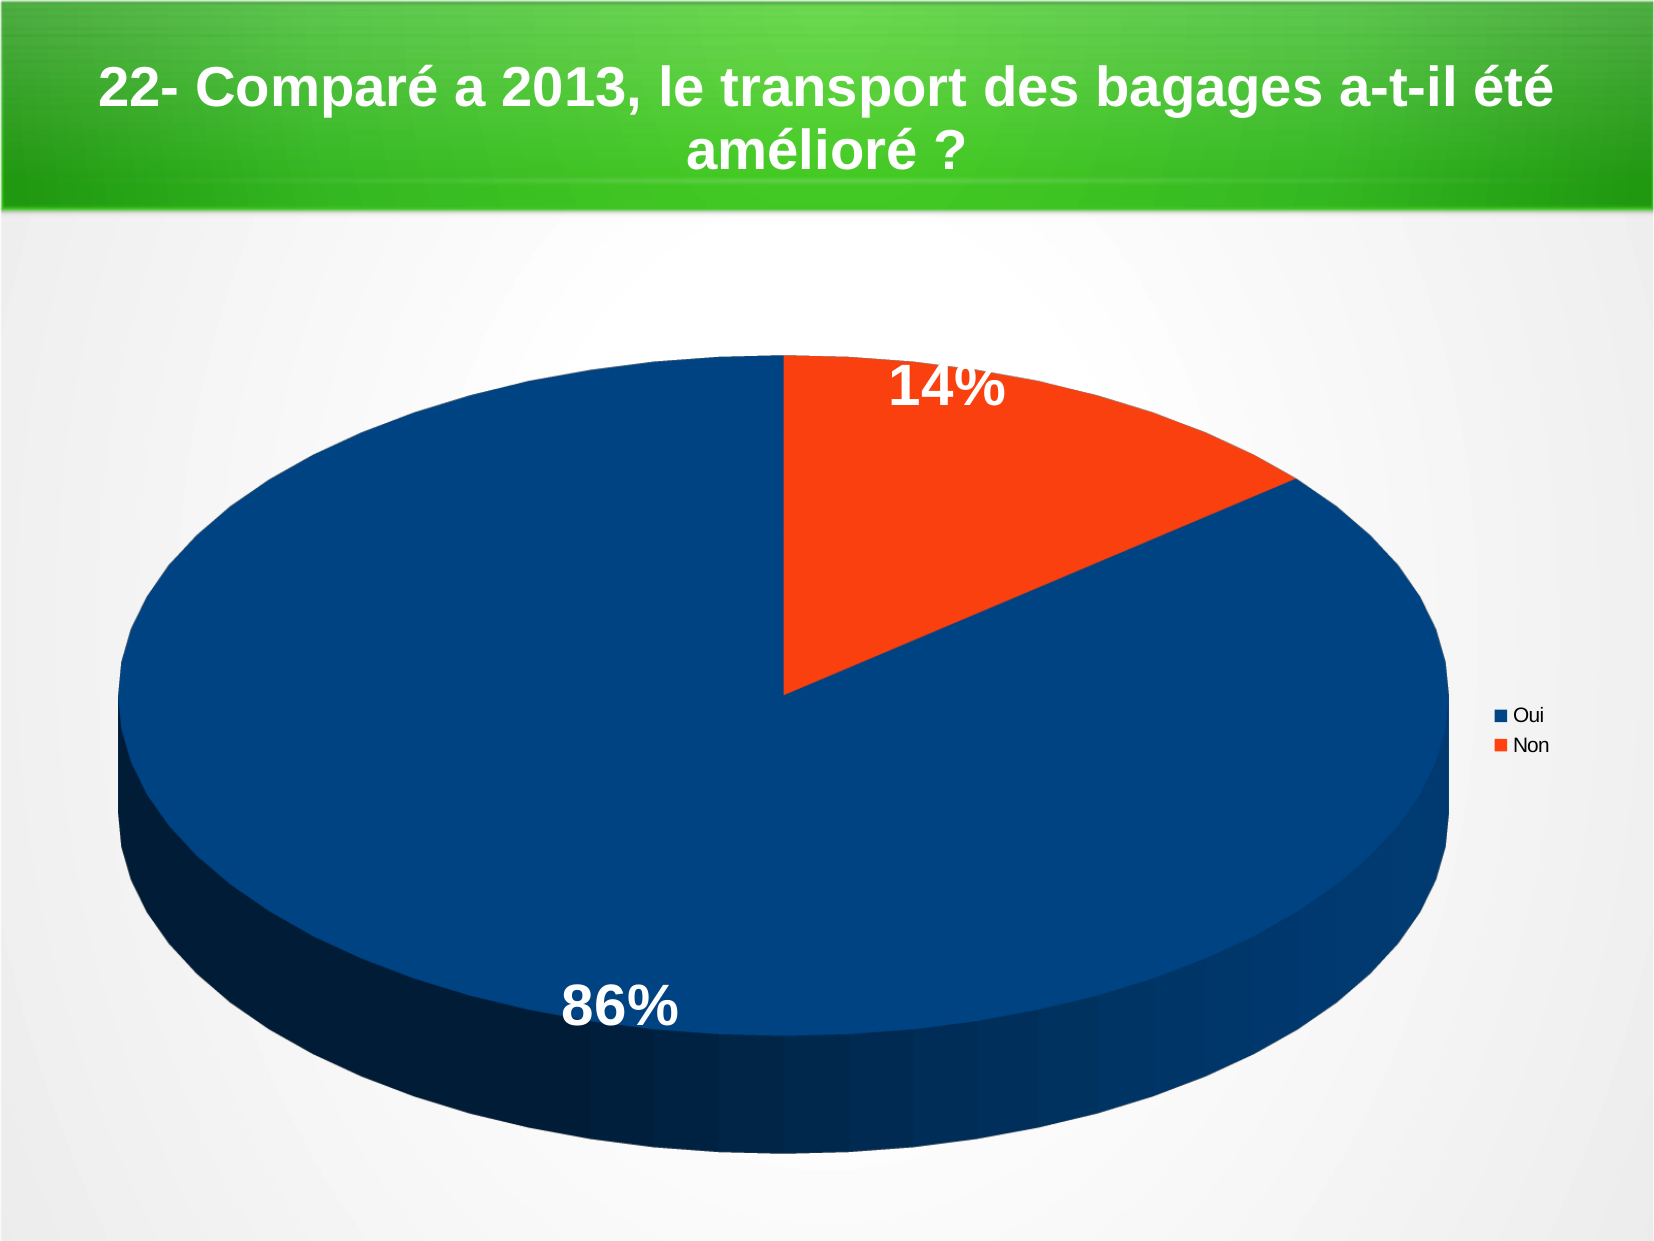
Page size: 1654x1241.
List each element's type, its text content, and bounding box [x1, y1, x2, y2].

picture [0, 0, 1654, 1241]
title 22- Comparé a 2013, le transport des bagages a-t-il été amélioré ? [82, 47, 1571, 189]
chart [80, 289, 1569, 1172]
